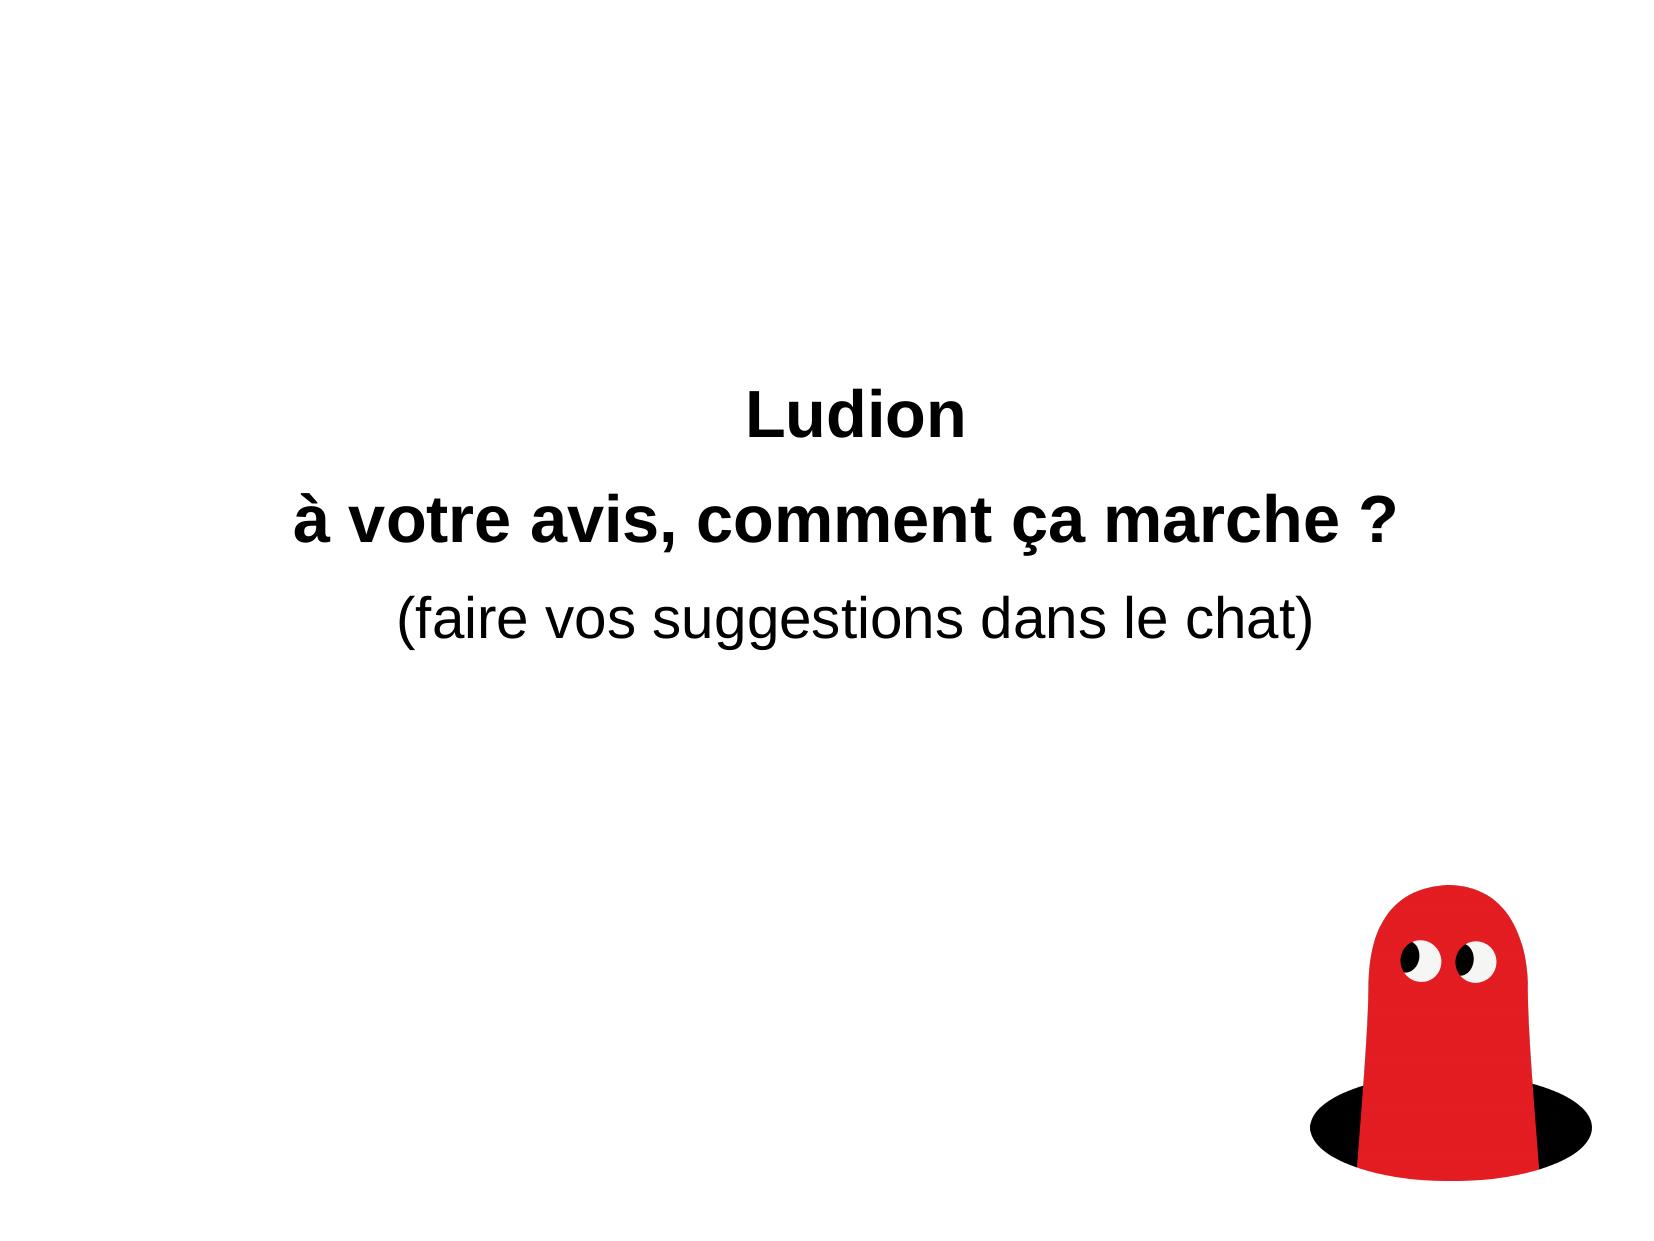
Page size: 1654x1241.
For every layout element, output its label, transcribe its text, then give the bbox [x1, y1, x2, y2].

list Ludion à votre avis, comment ça marche ? (faire vos suggestions dans le chat) [94, 377, 1548, 721]
picture [1310, 885, 1592, 1182]
